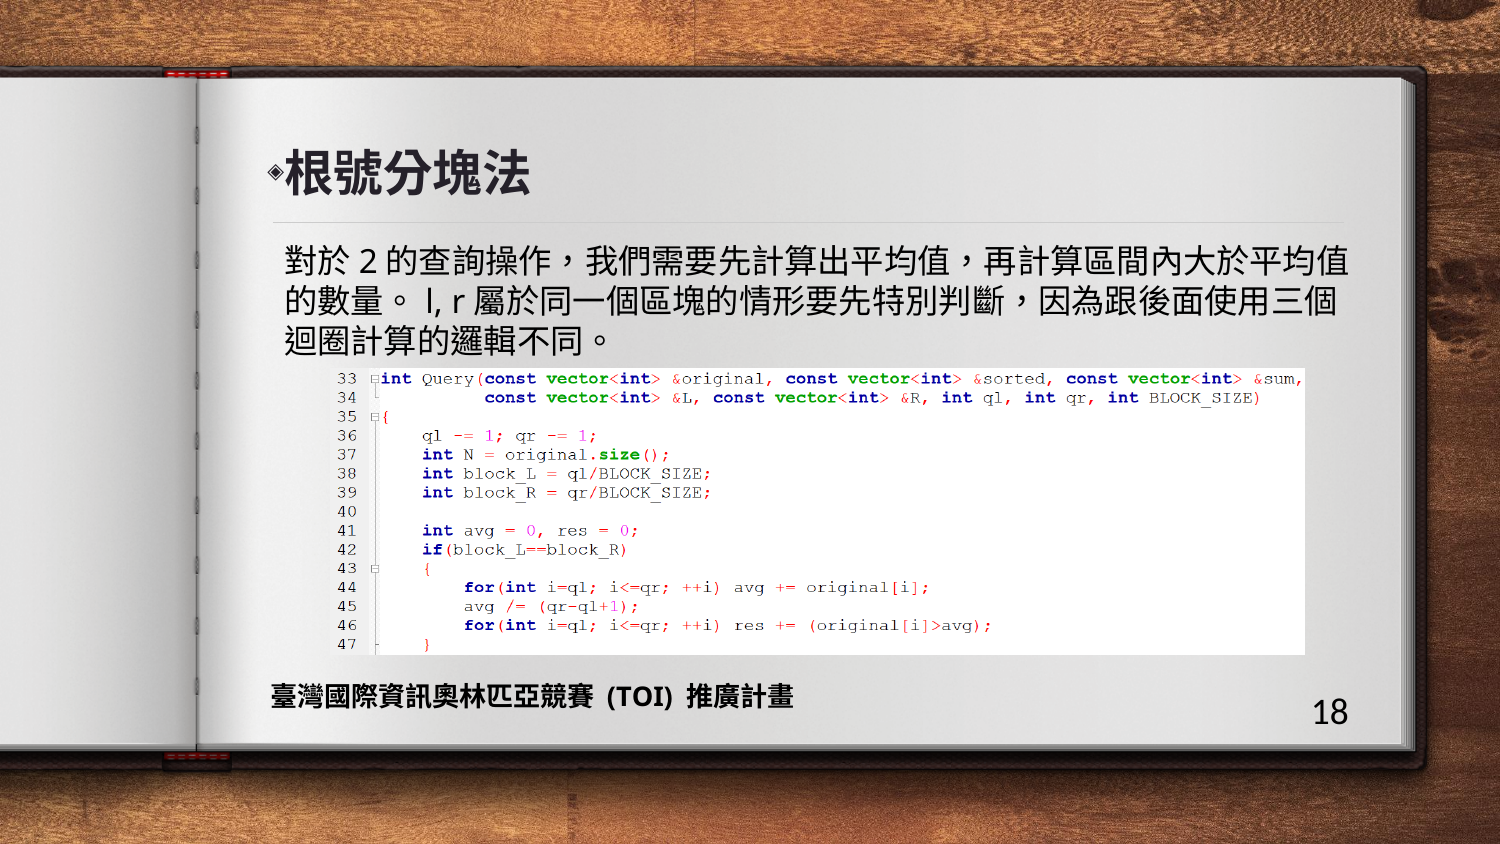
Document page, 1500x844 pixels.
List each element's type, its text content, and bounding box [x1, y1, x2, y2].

picture [330, 368, 1305, 656]
text_box 對於2的查詢操作，我們需要先計算出平均值，再計算區間內大於平均值的數量。l, r屬於同一個區塊的情形要先特別判斷，因為跟後面使用三個迴圈計算的邏輯不同。 [269, 232, 1367, 369]
text_box [1295, 672, 1386, 737]
list 根號分塊法 [252, 126, 1194, 216]
